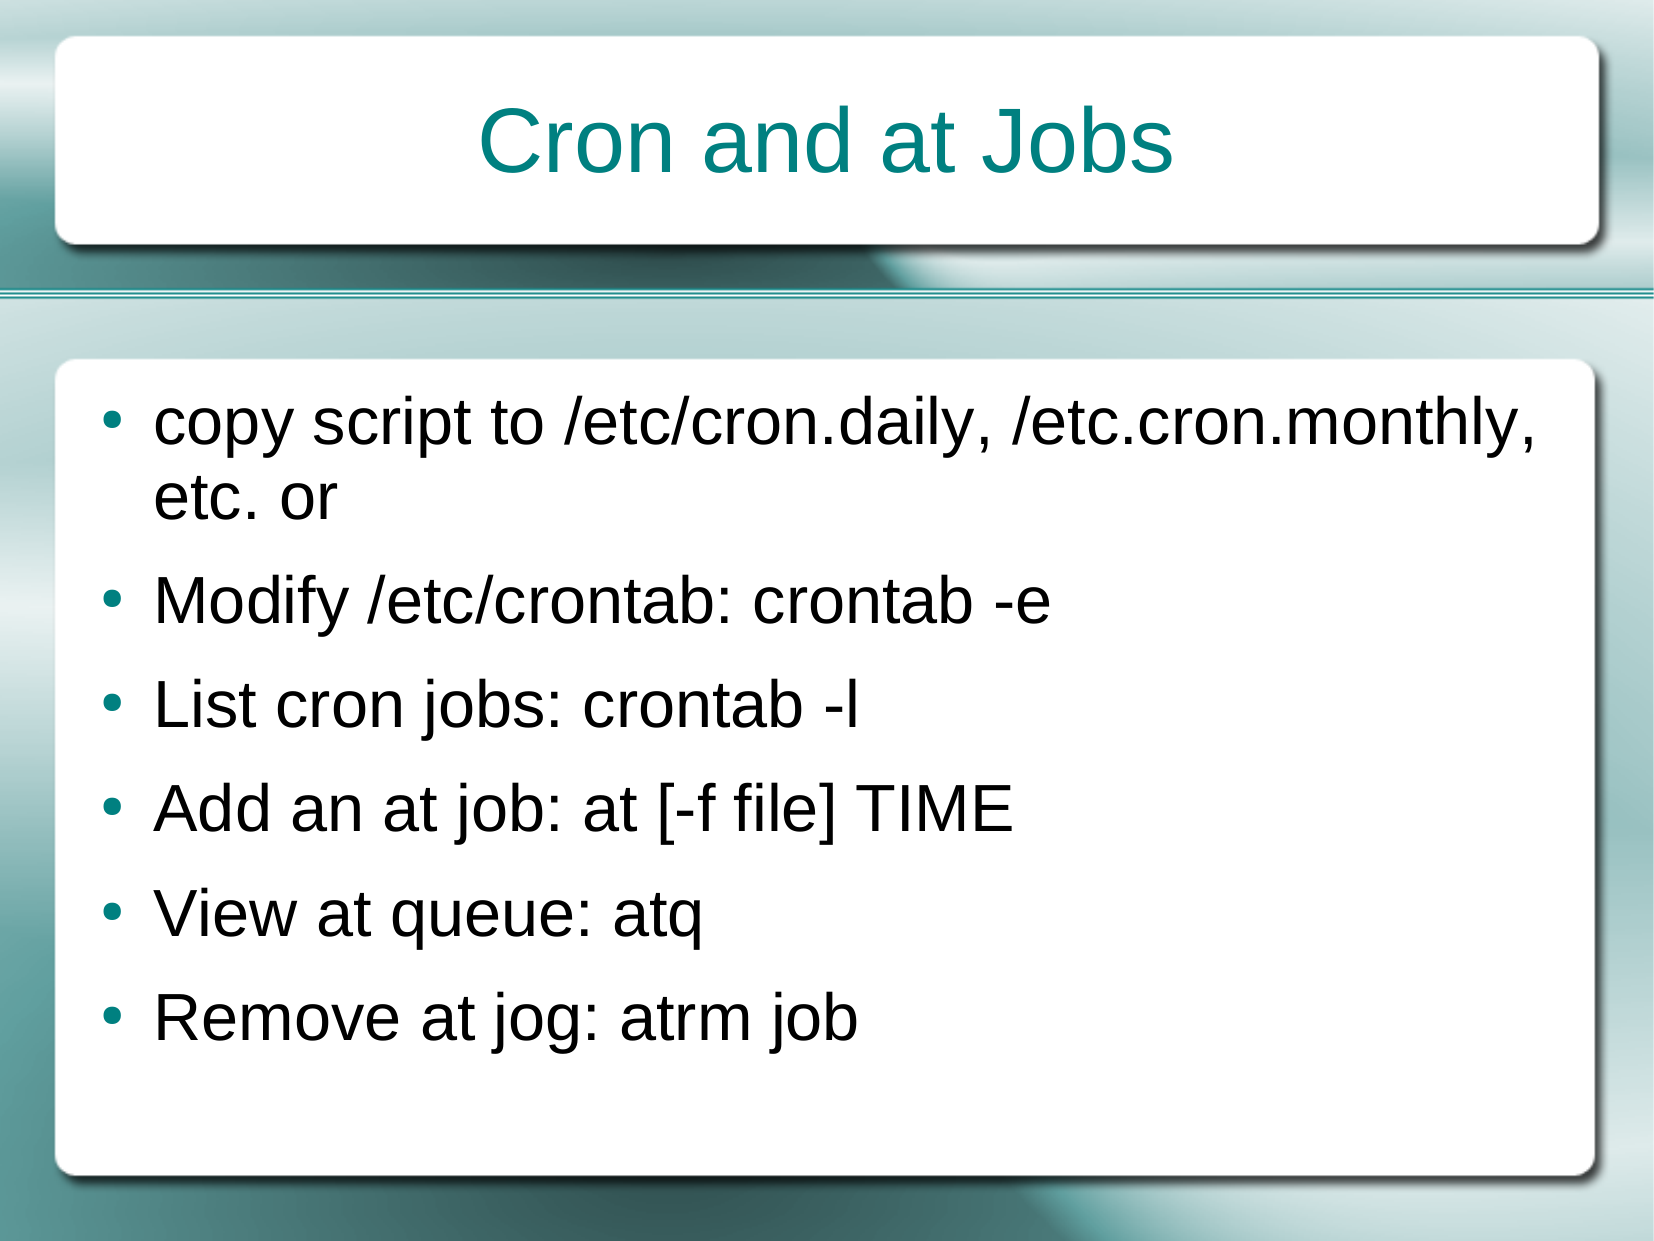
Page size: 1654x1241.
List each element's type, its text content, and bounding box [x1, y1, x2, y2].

picture [0, 0, 1654, 1241]
list copy script to /etc/cron.daily, /etc.cron.monthly, etc. or Modify /etc/crontab: crontab -e List cron jobs: crontab -l Add an at job: at [-f file] TIME View at queue: atq Remove at jog: atrm job [82, 383, 1571, 1055]
title Cron and at Jobs [82, 45, 1571, 238]
